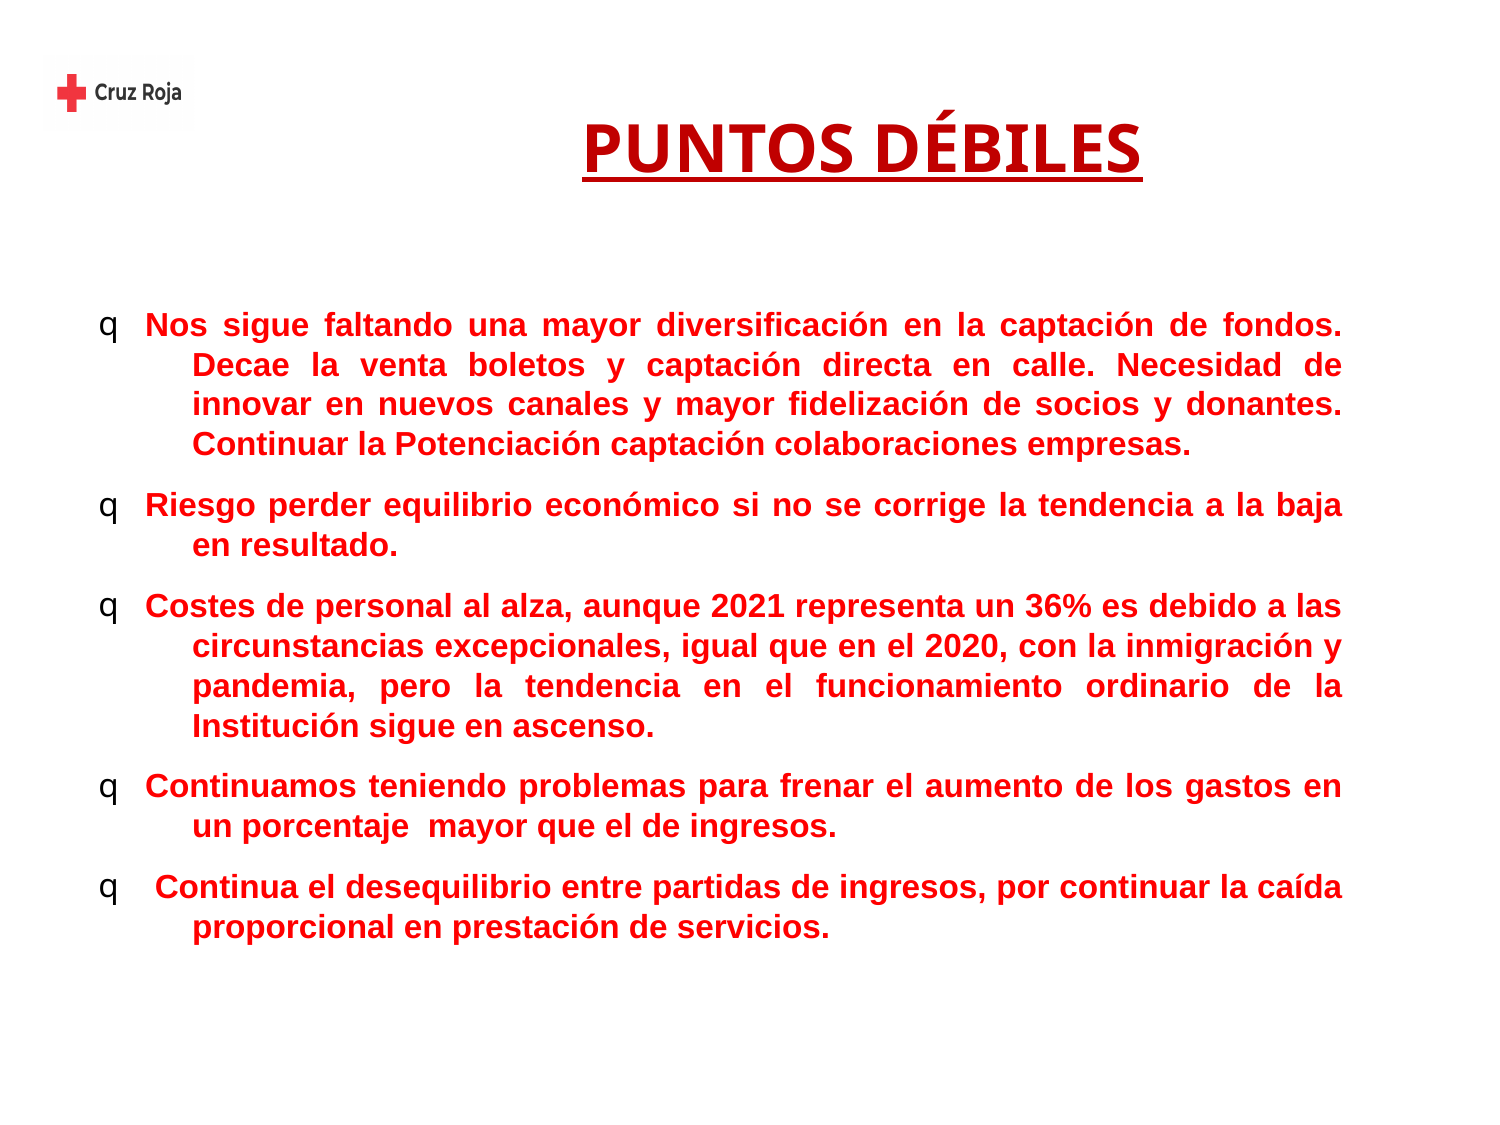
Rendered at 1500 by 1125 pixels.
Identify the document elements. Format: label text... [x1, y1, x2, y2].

text_box Nos sigue faltando una mayor diversificación en la captación de fondos. Decae la venta boletos y captación directa en calle. Necesidad de innovar en nuevos canales y mayor fidelización de socios y donantes. Continuar la Potenciación captación colaboraciones empresas. Riesgo perder equilibrio económico si no se corrige la tendencia a la baja en resultado. Costes de personal al alza, aunque 2021 representa un 36% es debido a las circunstancias excepcionales, igual que en el 2020, con la inmigración y pandemia, pero la tendencia en el funcionamiento ordinario de la Institución sigue en ascenso. Continuamos teniendo problemas para frenar el aumento de los gastos en un porcentaje mayor que el de ingresos. Continua el desequilibrio entre partidas de ingresos, por continuar la caída proporcional en prestación de servicios. [83, 295, 1359, 953]
text_box PUNTOS DÉBILES [242, 98, 1483, 194]
